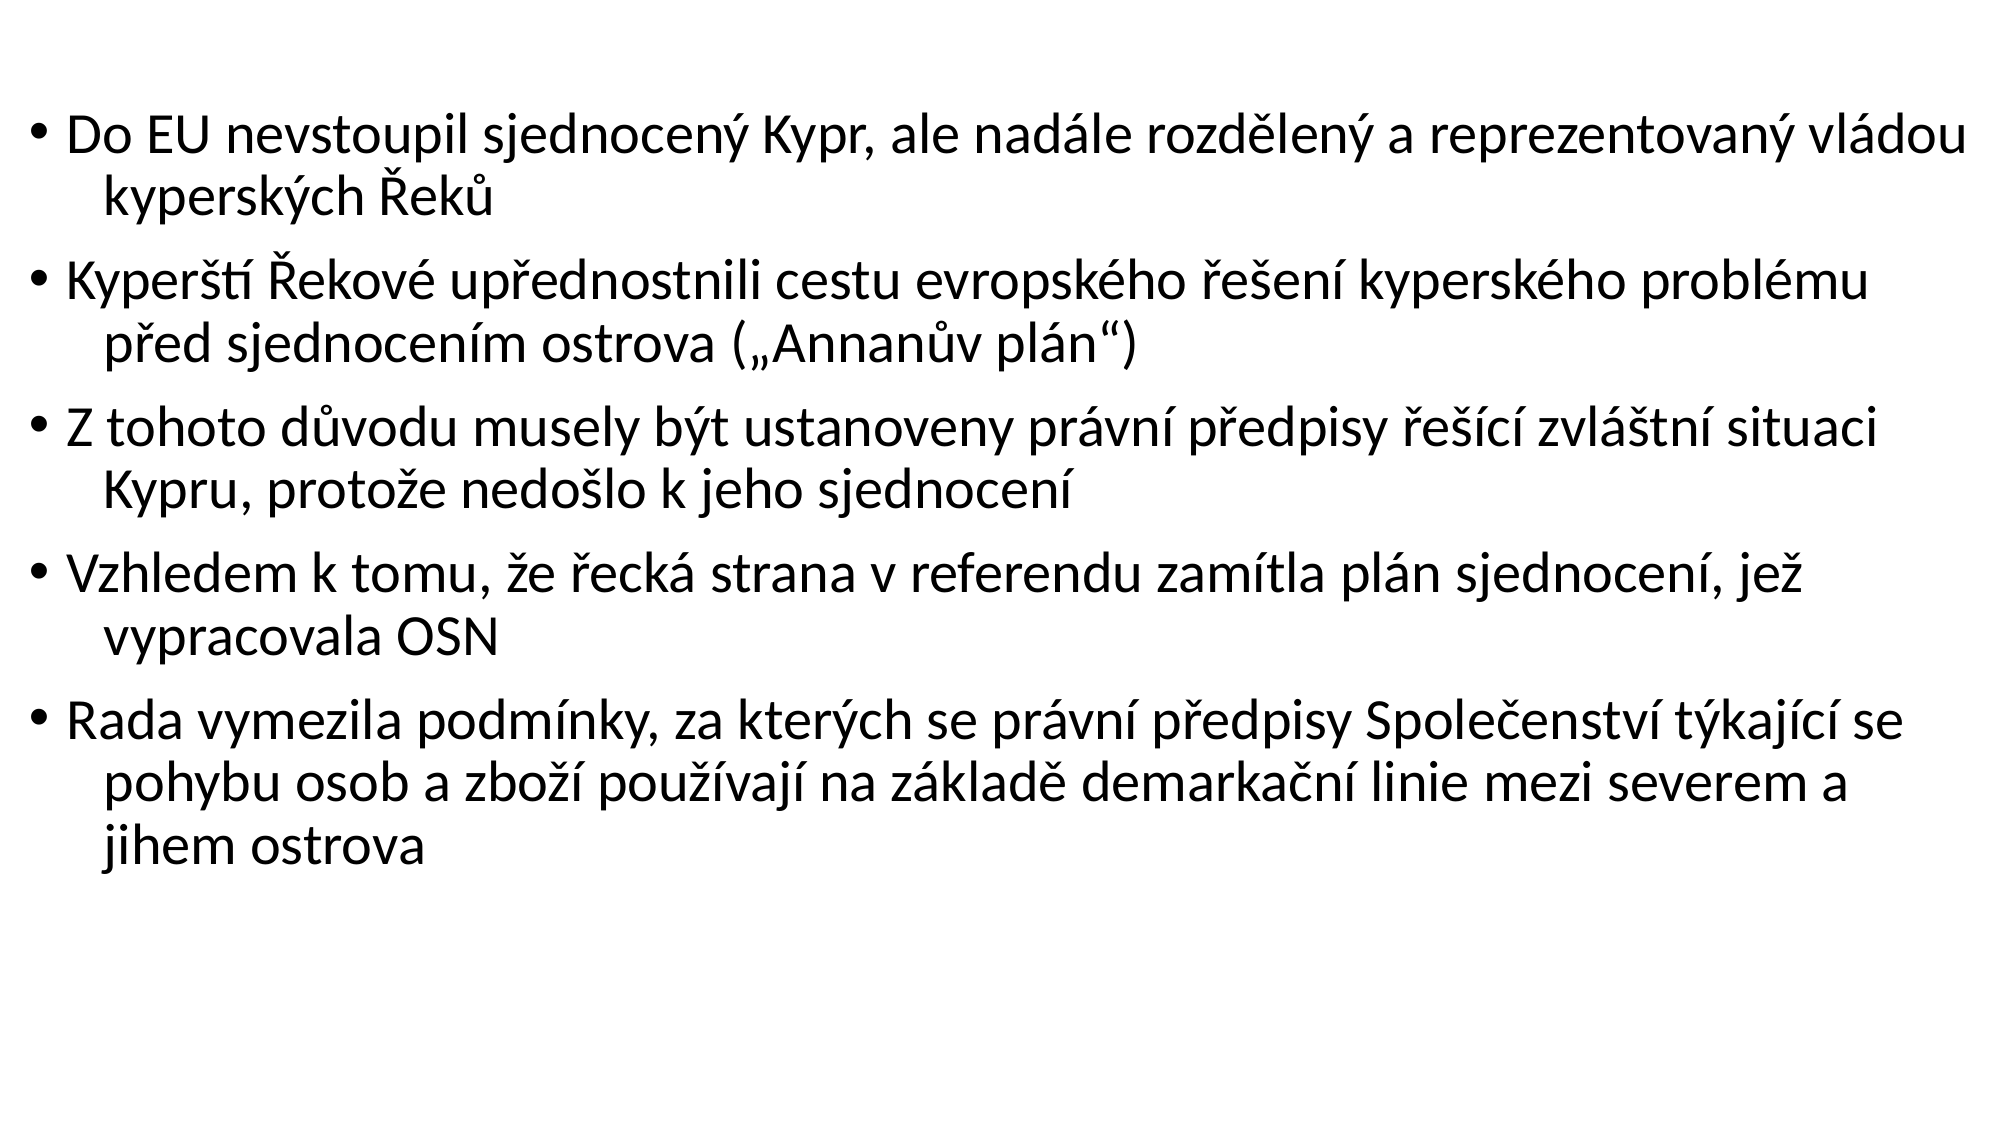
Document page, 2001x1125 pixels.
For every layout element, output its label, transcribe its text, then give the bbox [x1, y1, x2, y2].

list Do EU nevstoupil sjednocený Kypr, ale nadále rozdělený a reprezentovaný vládou kyperských Řeků Kyperští Řekové upřednostnili cestu evropského řešení kyperského problému před sjednocením ostrova („Annanův plán“) Z tohoto důvodu musely být ustanoveny právní předpisy řešící zvláštní situaci Kypru, protože nedošlo k jeho sjednocení Vzhledem k tomu, že řecká strana v referendu zamítla plán sjednocení, jež vypracovala OSN Rada vymezila podmínky, za kterých se právní předpisy Společenství týkající se pohybu osob a zboží používají na základě demarkační linie mezi severem a jihem ostrova [14, 95, 1988, 1125]
